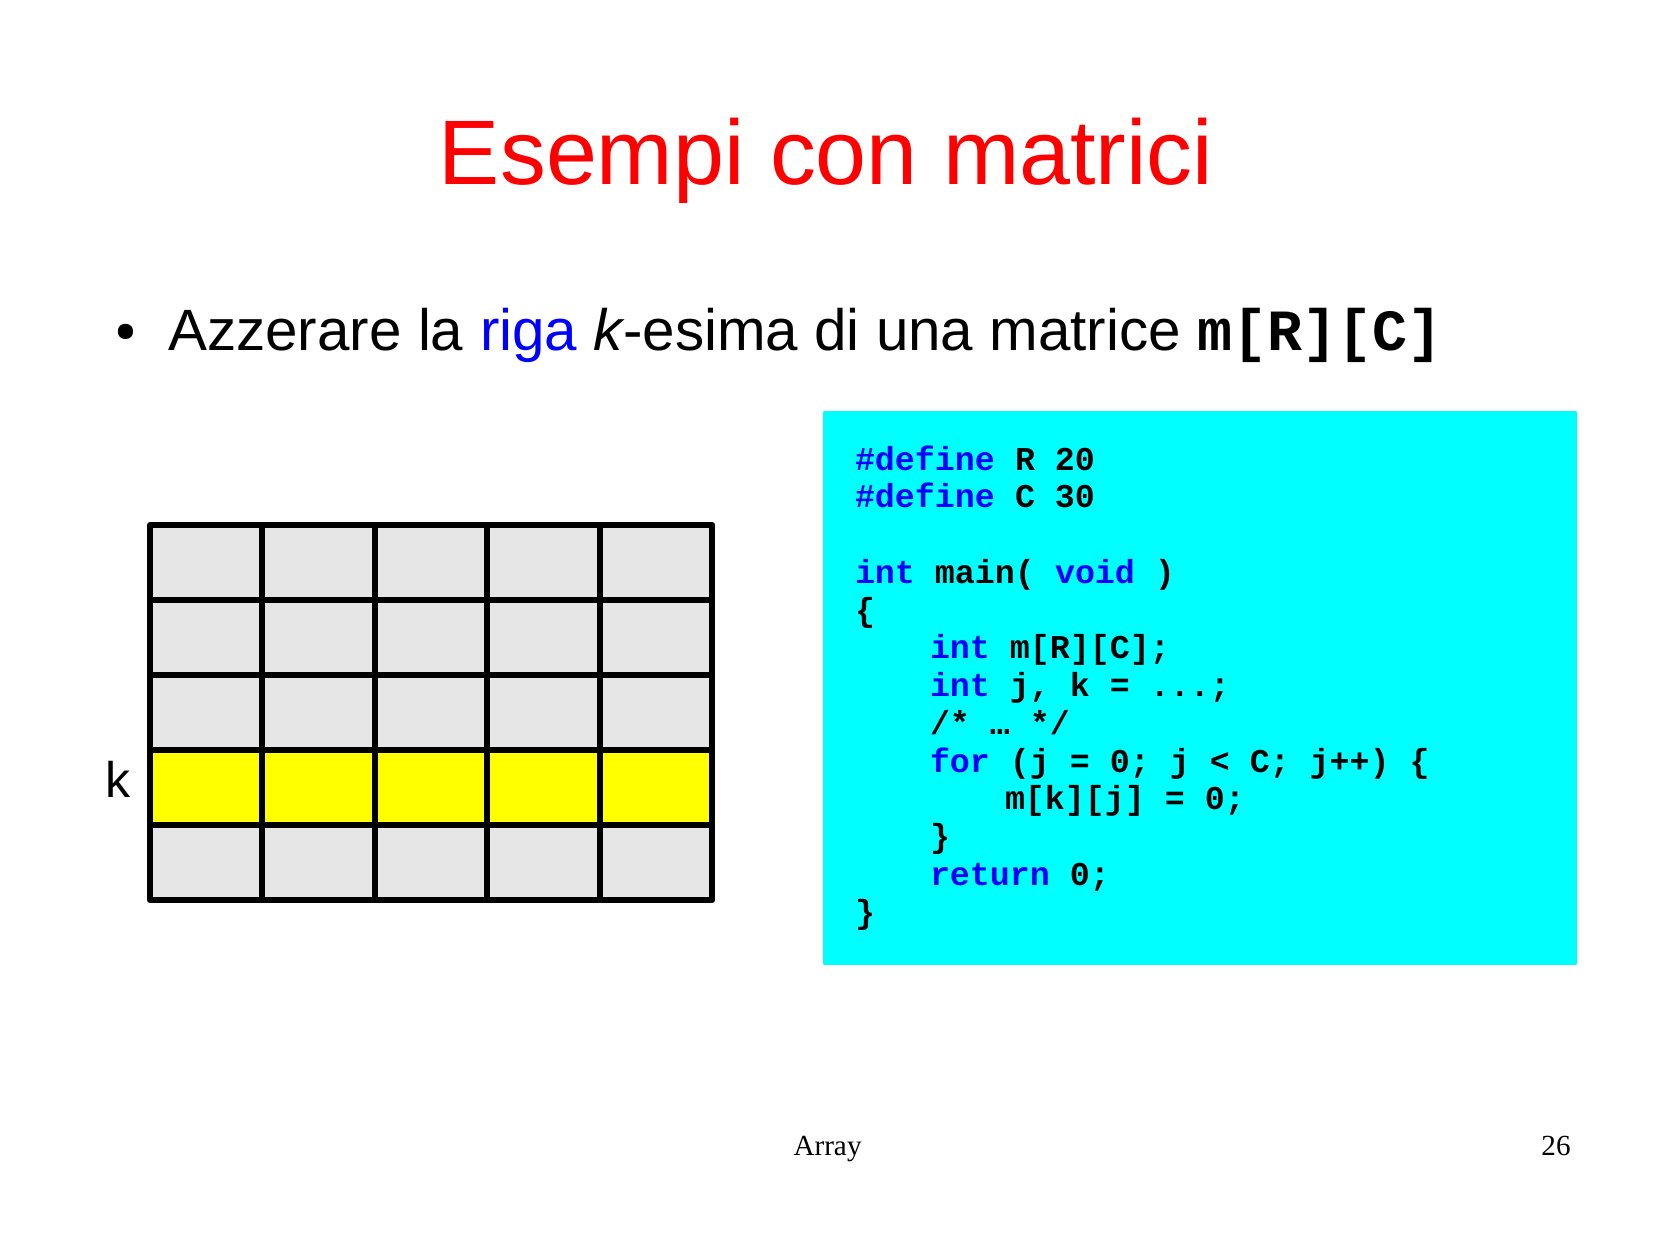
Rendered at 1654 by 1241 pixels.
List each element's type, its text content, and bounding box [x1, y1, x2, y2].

text_box k [105, 752, 131, 809]
title Esempi con matrici [82, 49, 1571, 257]
list Azzerare la riga k-esima di una matrice m[R][C] [82, 290, 1571, 1109]
text_box [149, 525, 713, 901]
text_box #define R 20 #define C 30 int main( void ) { int m[R][C]; int j, k = ...; /* … */ for (j = 0; j < C; j++) { m[k][j] = 0; } return 0; } [825, 412, 1576, 964]
